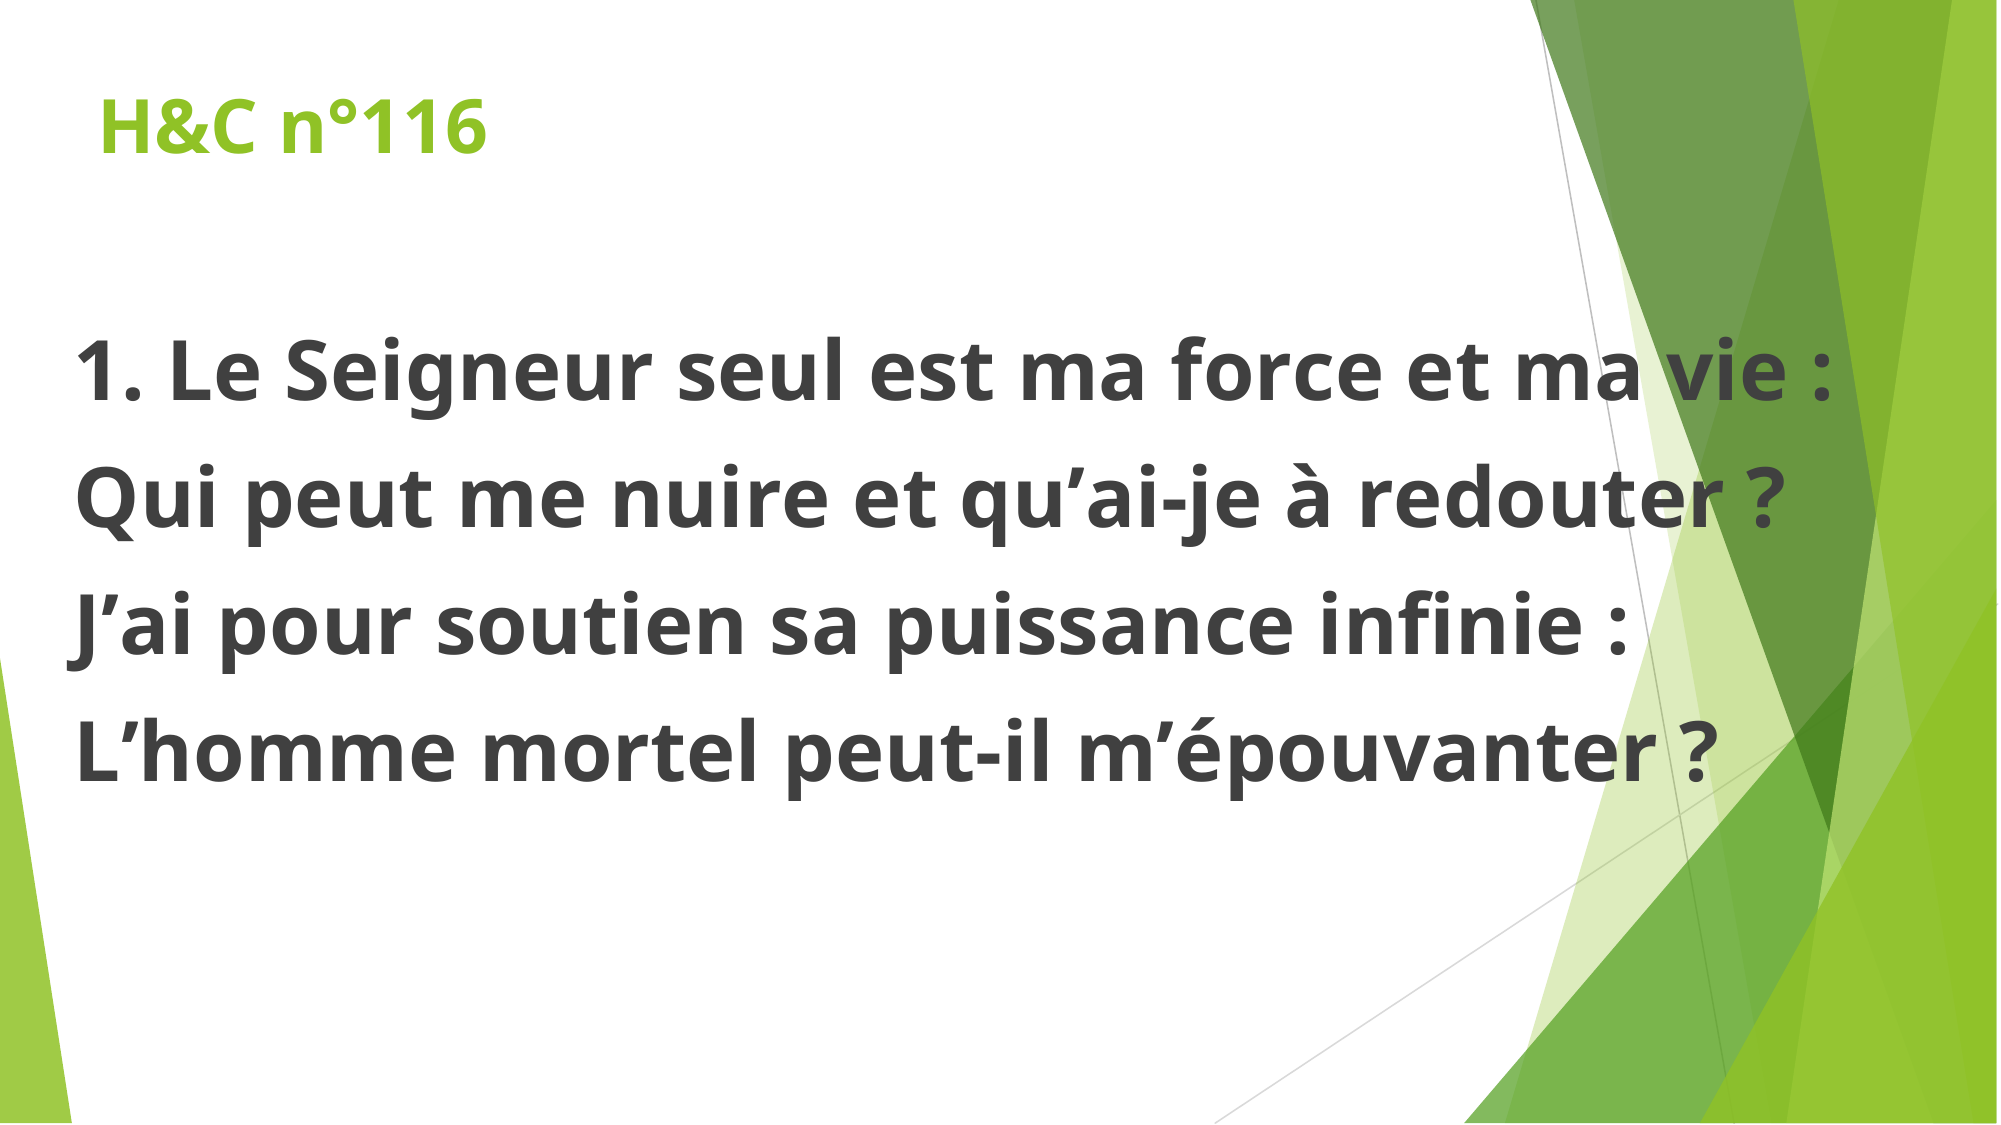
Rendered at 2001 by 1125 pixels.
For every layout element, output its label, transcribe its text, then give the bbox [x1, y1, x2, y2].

text_box 1. Le Seigneur seul est ma force et ma vie : Qui peut me nuire et qu’ai-je à redouter ? J’ai pour soutien sa puissance infinie : L’homme mortel peut-il m’épouvanter ? [59, 295, 2001, 1037]
text_box H&C n°116 [82, 70, 1522, 178]
